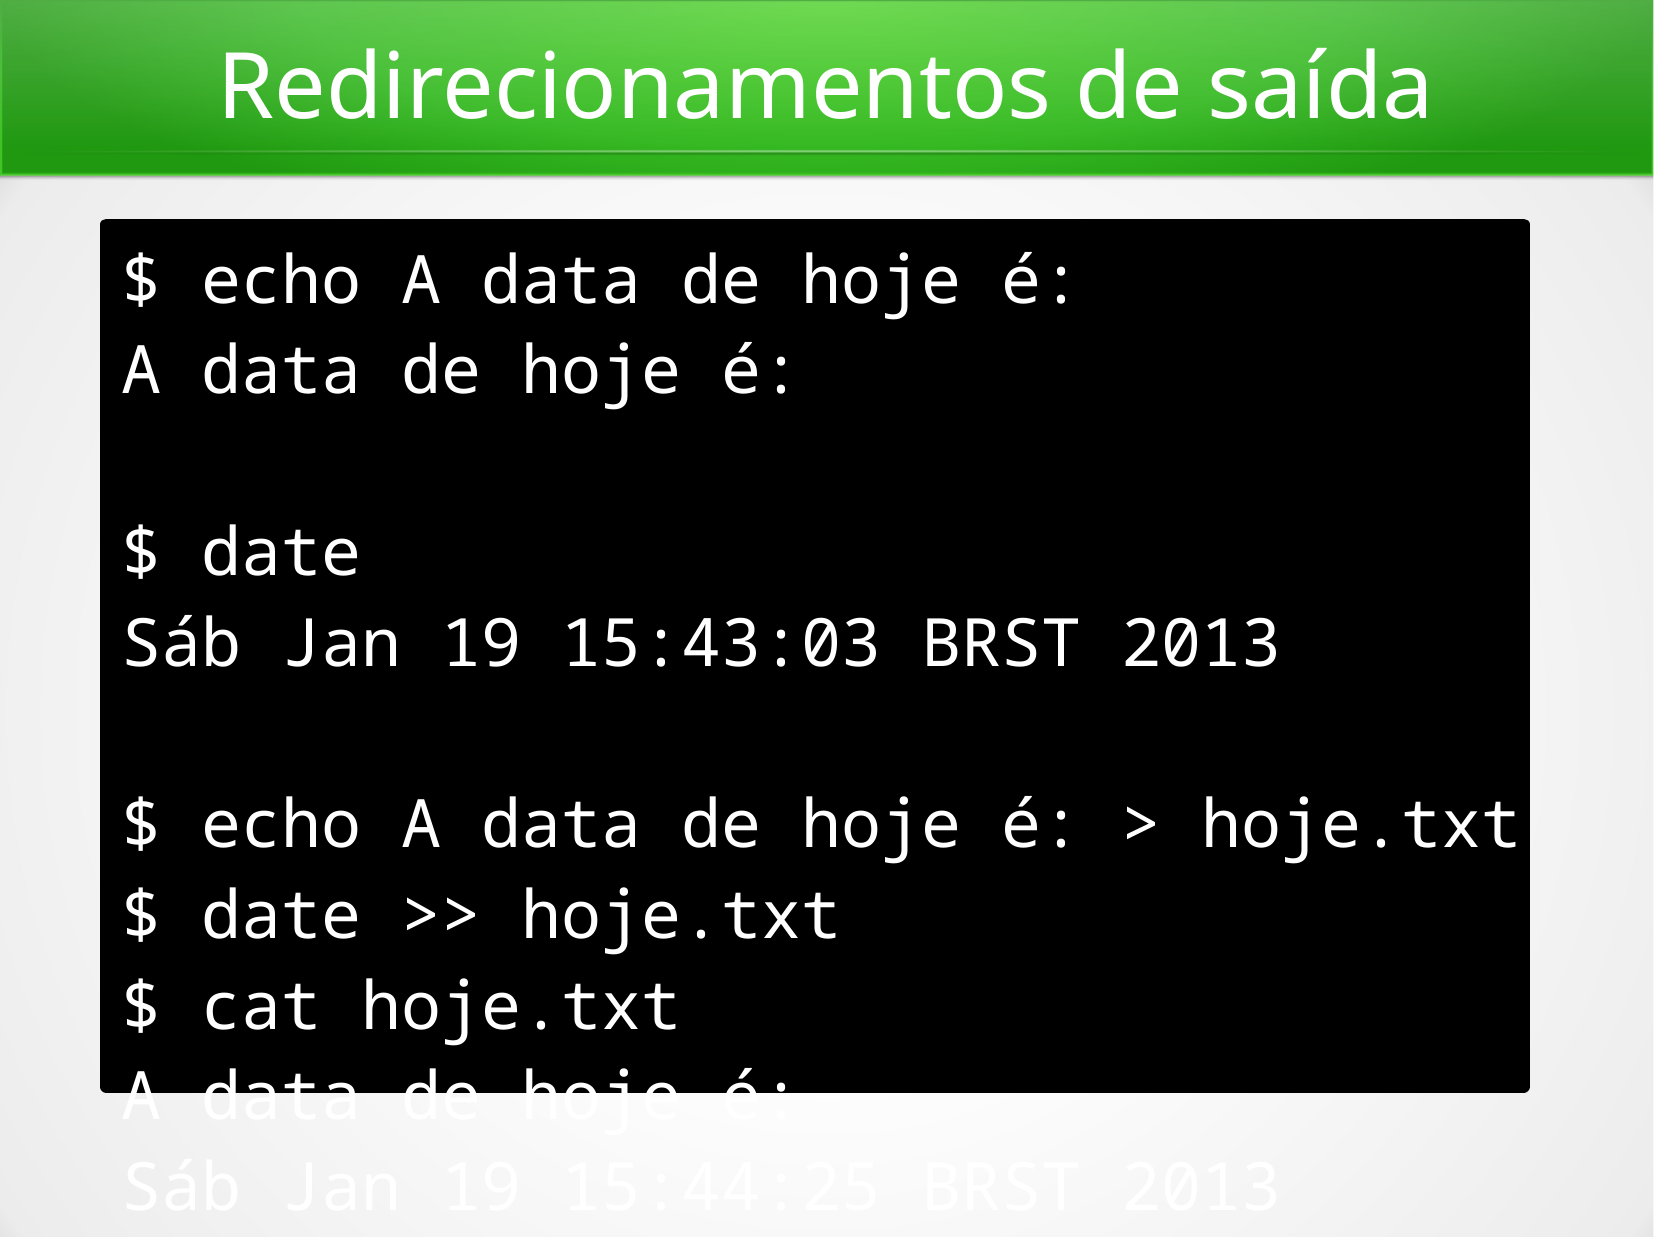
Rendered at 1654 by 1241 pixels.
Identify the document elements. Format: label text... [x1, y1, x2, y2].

title Redirecionamentos de saída [82, 11, 1571, 154]
picture [0, 0, 1654, 1237]
text_box $ echo A data de hoje é: A data de hoje é: $ date Sáb Jan 19 15:43:03 BRST 2013 $ echo A data de hoje é: > hoje.txt $ date >> hoje.txt $ cat hoje.txt A data de hoje é: Sáb Jan 19 15:44:25 BRST 2013 [106, 224, 1524, 1087]
